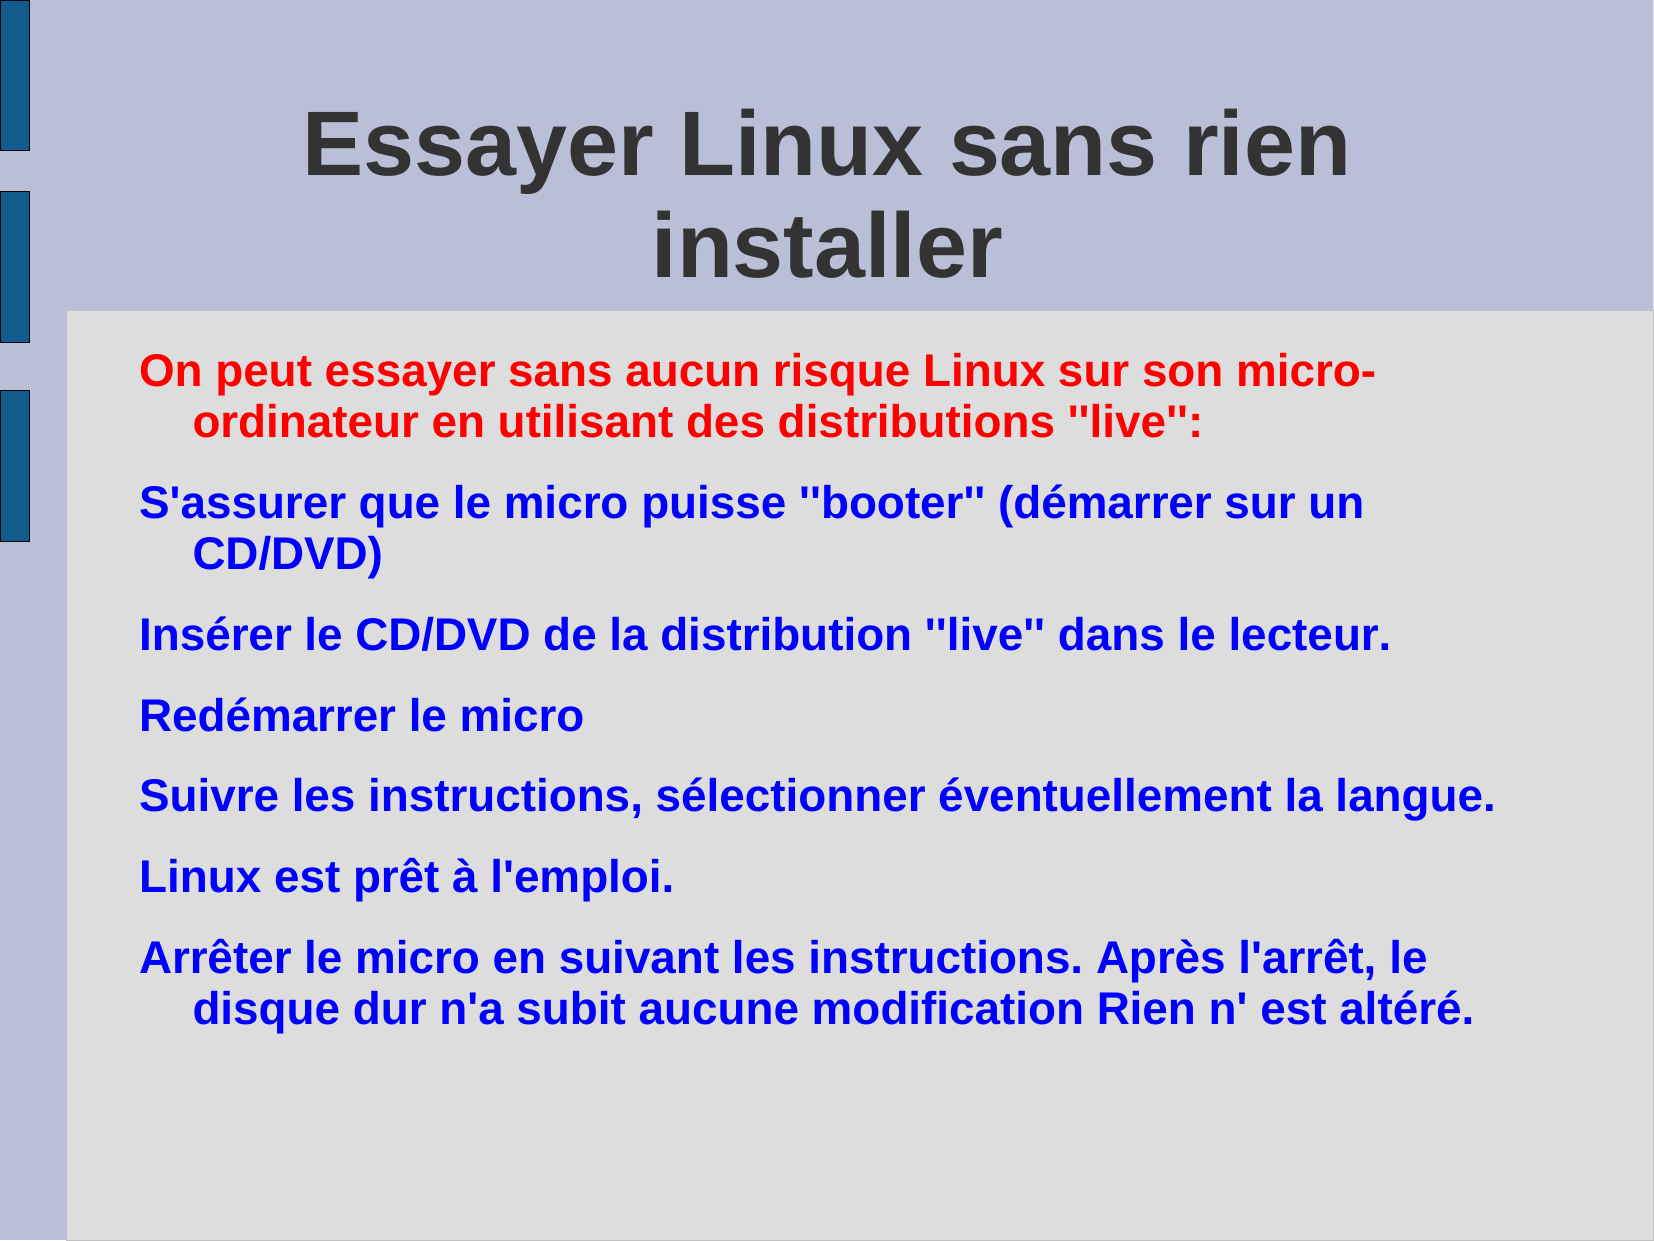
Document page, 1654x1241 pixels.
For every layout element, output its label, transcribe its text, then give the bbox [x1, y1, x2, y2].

list On peut essayer sans aucun risque Linux sur son micro-ordinateur en utilisant des distributions ''live'': S'assurer que le micro puisse ''booter'' (démarrer sur un CD/DVD) Insérer le CD/DVD de la distribution ''live'' dans le lecteur. Redémarrer le micro Suivre les instructions, sélectionner éventuellement la langue. Linux est prêt à l'emploi. Arrêter le micro en suivant les instructions. Après l'arrêt, le disque dur n'a subit aucune modification Rien n' est altéré. [121, 344, 1534, 1127]
title Essayer Linux sans rien installer [121, 91, 1534, 299]
